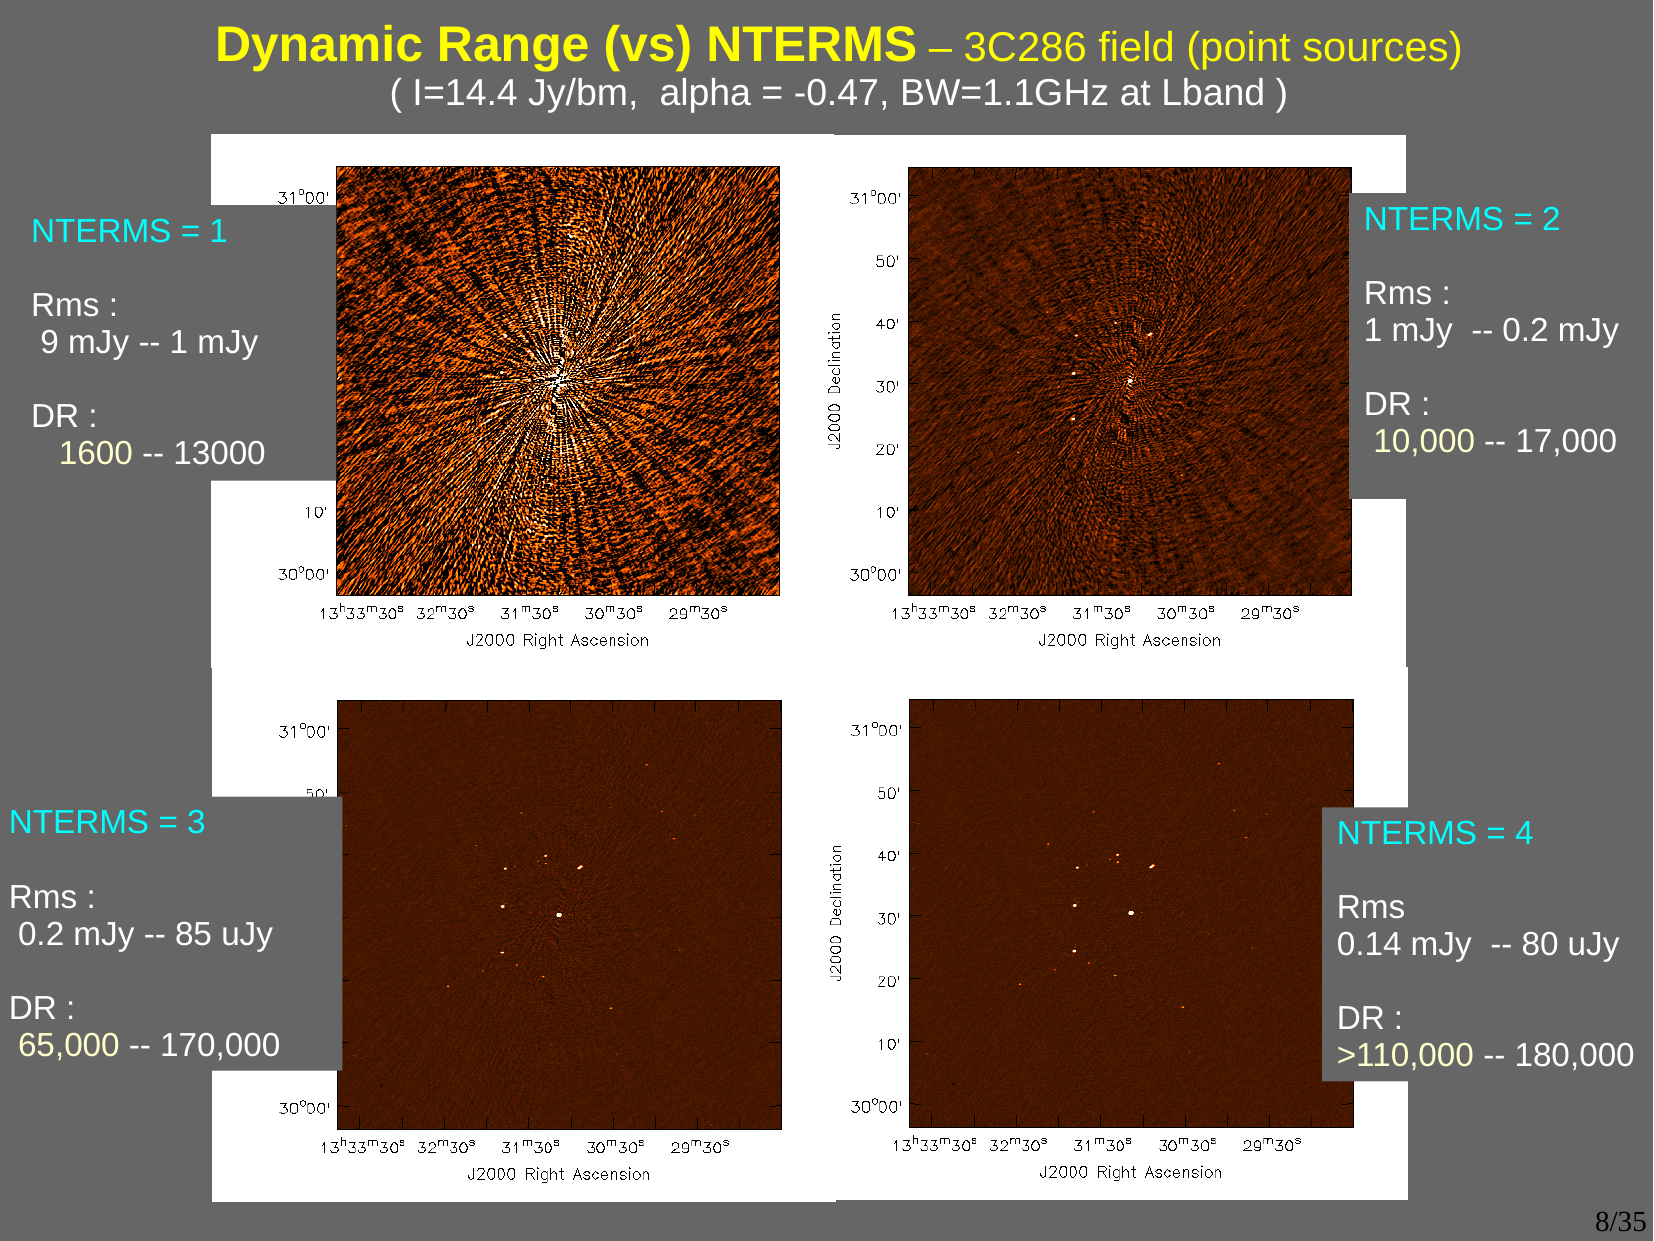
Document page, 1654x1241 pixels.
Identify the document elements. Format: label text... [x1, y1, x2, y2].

text_box Dynamic Range (vs) NTERMS – 3C286 field (point sources) ( I=14.4 Jy/bm, alpha = -0.47, BW=1.1GHz at Lband ) [36, 15, 1643, 114]
picture [211, 134, 1408, 1202]
text_box NTERMS = 2 Rms : 1 mJy -- 0.2 mJy DR : 10,000 -- 17,000 [1349, 193, 1653, 499]
text_box NTERMS = 3 Rms : 0.2 mJy -- 85 uJy DR : 65,000 -- 170,000 [0, 796, 343, 1071]
text_box NTERMS = 1 Rms : 9 mJy -- 1 mJy DR : 1600 -- 13000 [16, 205, 337, 481]
text_box NTERMS = 4 Rms 0.14 mJy -- 80 uJy DR : >110,000 -- 180,000 [1322, 807, 1653, 1082]
